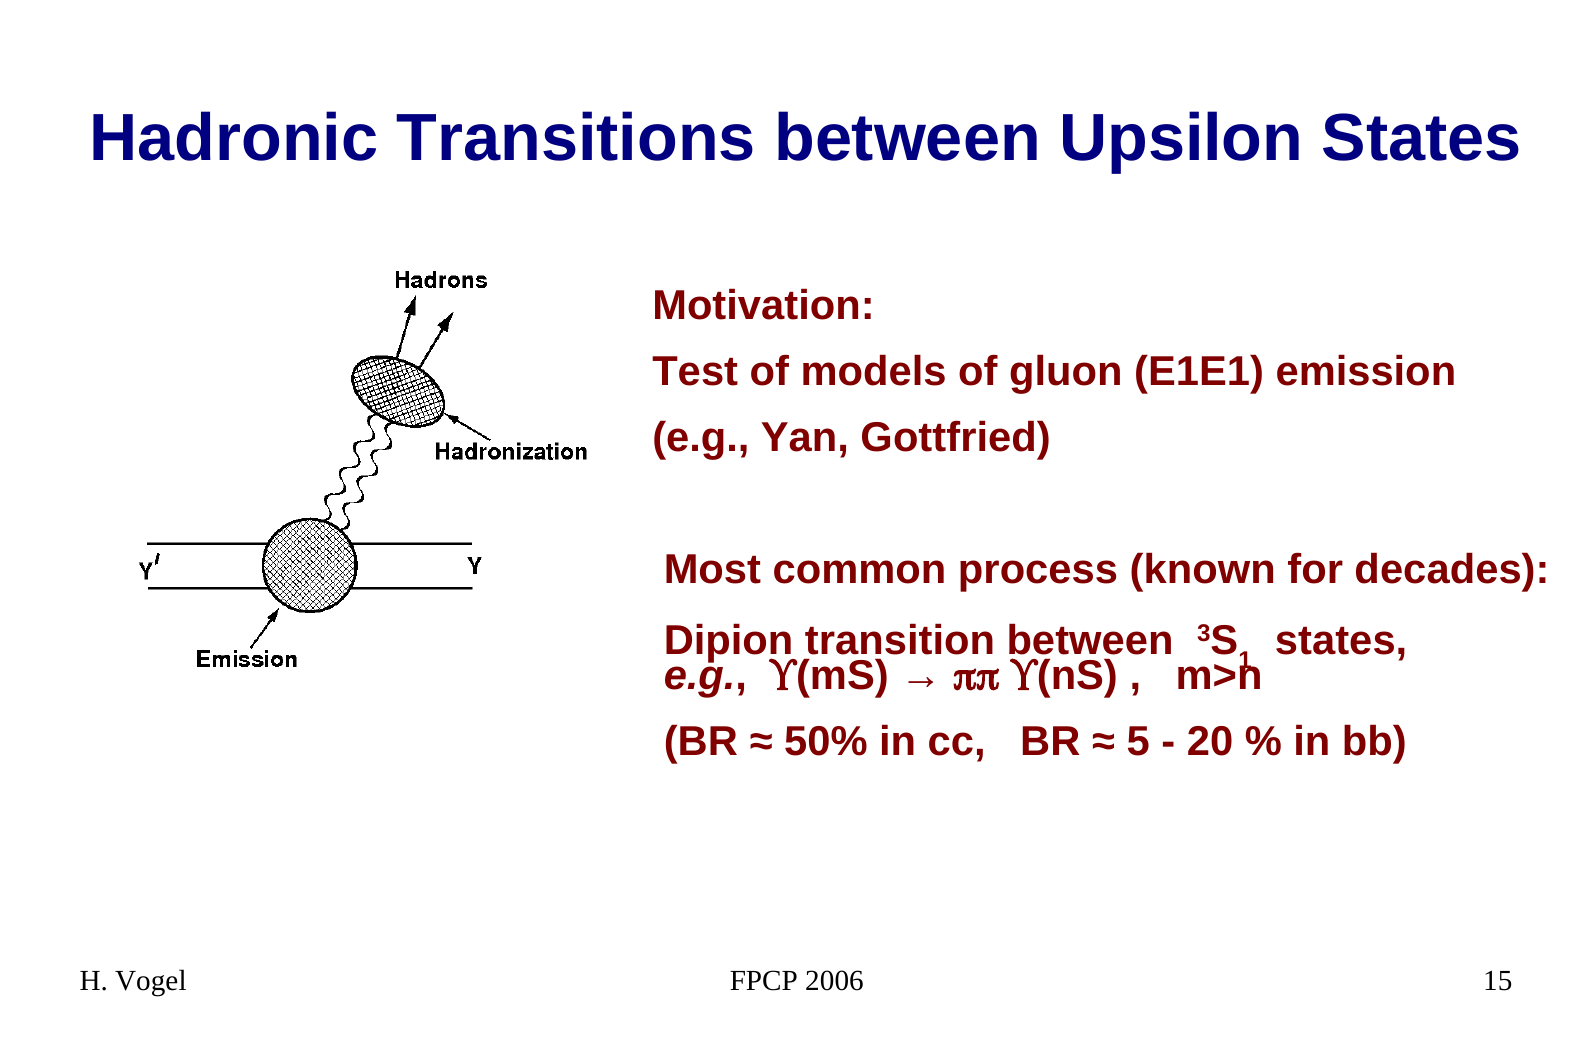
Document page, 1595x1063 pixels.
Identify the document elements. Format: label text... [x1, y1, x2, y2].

picture [125, 269, 601, 676]
text_box Motivation: Test of models of gluon (E1E1) emission (e.g., Yan, Gottfried) Most common process (known for decades): Dipion transition between 3S1 states, e.g., (mS) →  (nS) , m>n (BR ≈ 50% in cc, BR ≈ 5 - 20 % in bb) [637, 285, 1566, 770]
text_box Hadronic Transitions between Upsilon States [75, 108, 1541, 180]
